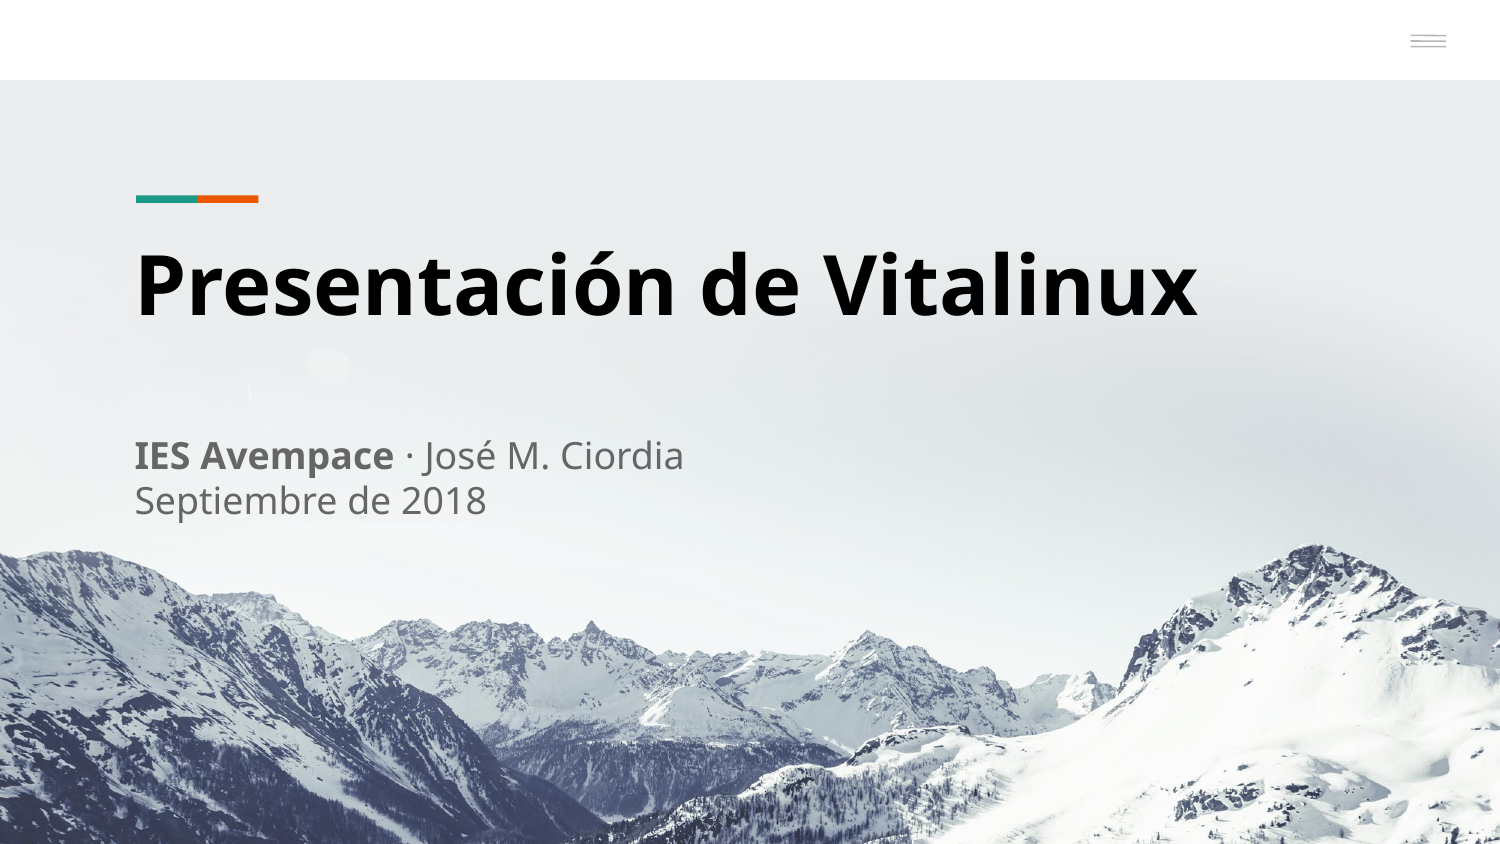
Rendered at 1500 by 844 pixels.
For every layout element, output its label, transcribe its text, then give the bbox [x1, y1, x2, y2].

picture [0, 80, 1500, 791]
title Presentación de Vitalinux IES Avempace · José M. Ciordia Septiembre de 2018 [119, 216, 1434, 675]
